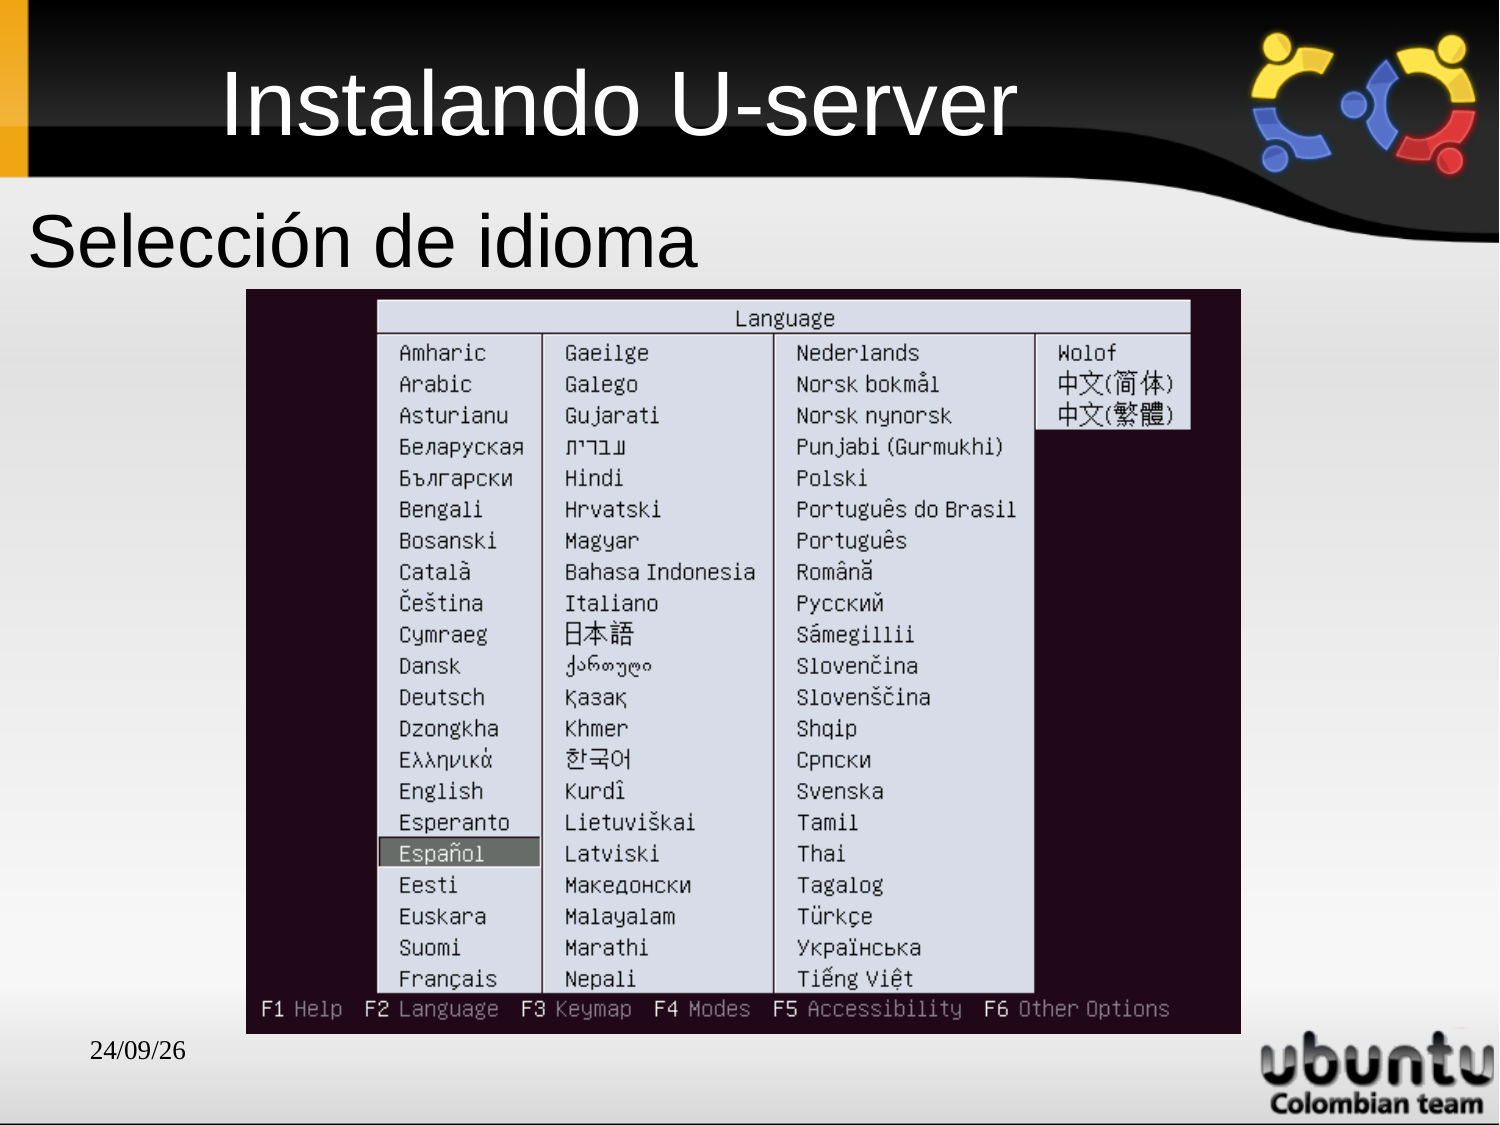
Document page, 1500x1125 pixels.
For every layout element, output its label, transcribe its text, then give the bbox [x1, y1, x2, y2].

picture [0, 0, 1499, 1125]
title Instalando U-server [59, 29, 1182, 178]
title Selección de idioma [27, 128, 1303, 356]
